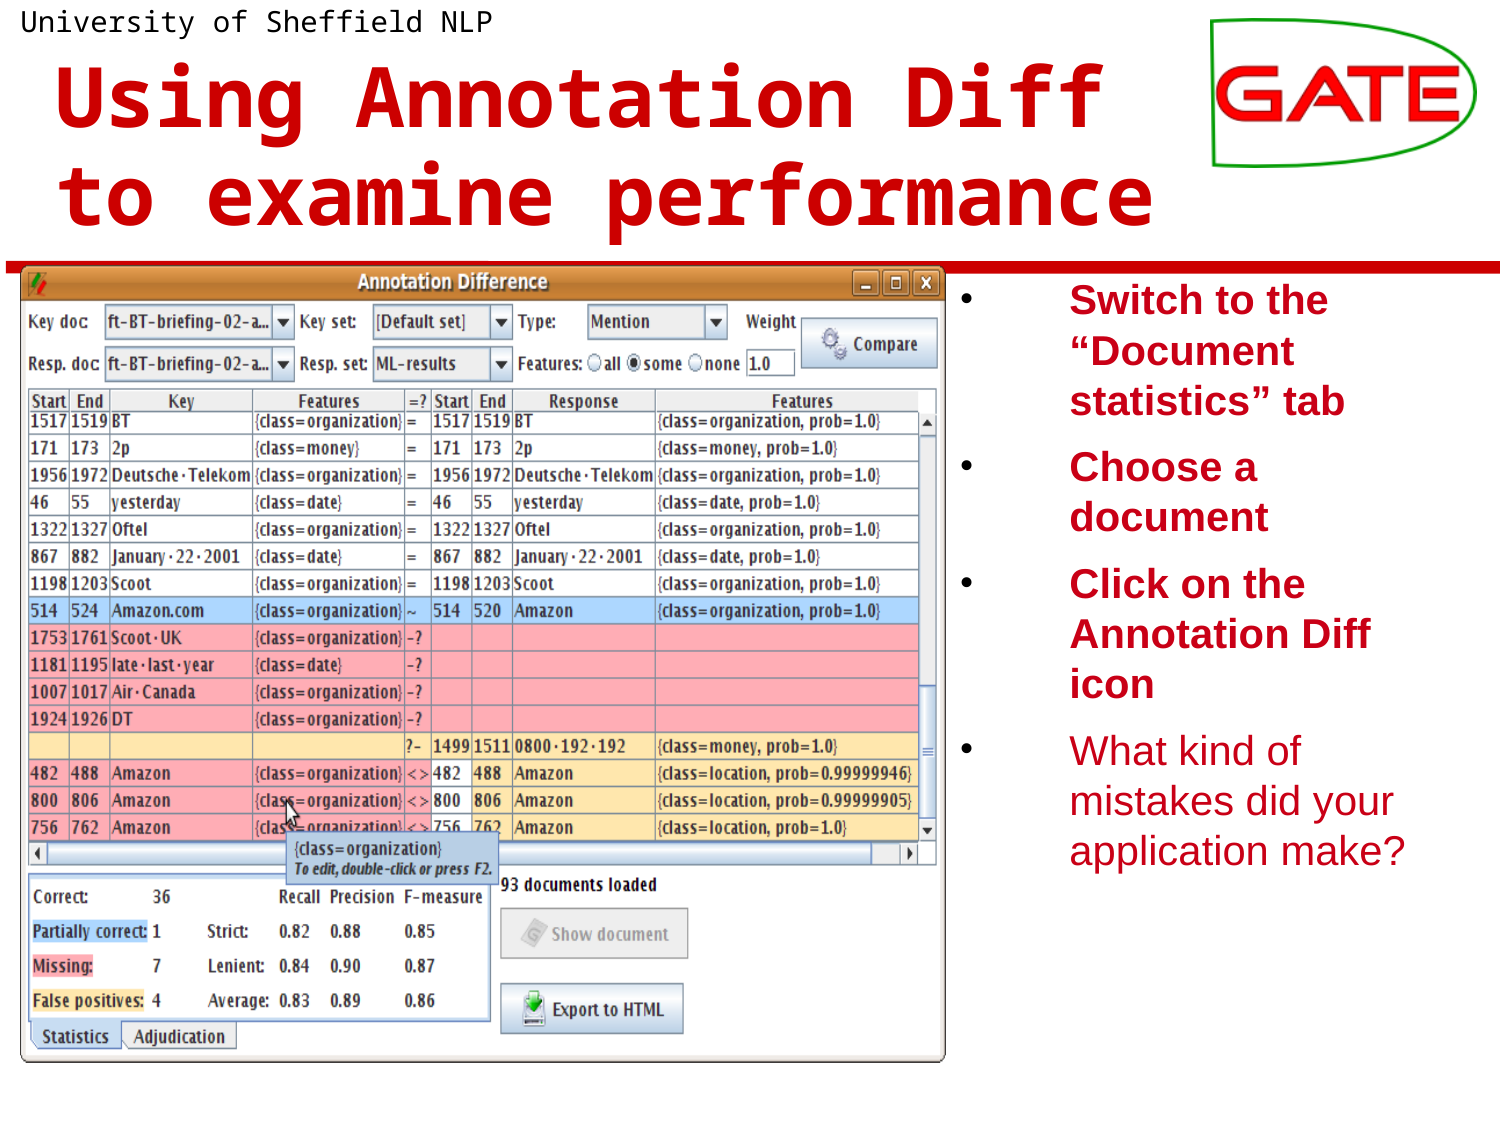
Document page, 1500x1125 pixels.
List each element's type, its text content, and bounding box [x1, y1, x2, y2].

picture [20, 265, 944, 1063]
title Using Annotation Diff to examine performance [41, 37, 1391, 254]
list Switch to the “Document statistics” tab Choose a document Click on the Annotation Diff icon What kind of mistakes did your application make? [944, 265, 1477, 1122]
picture [1210, 18, 1477, 168]
